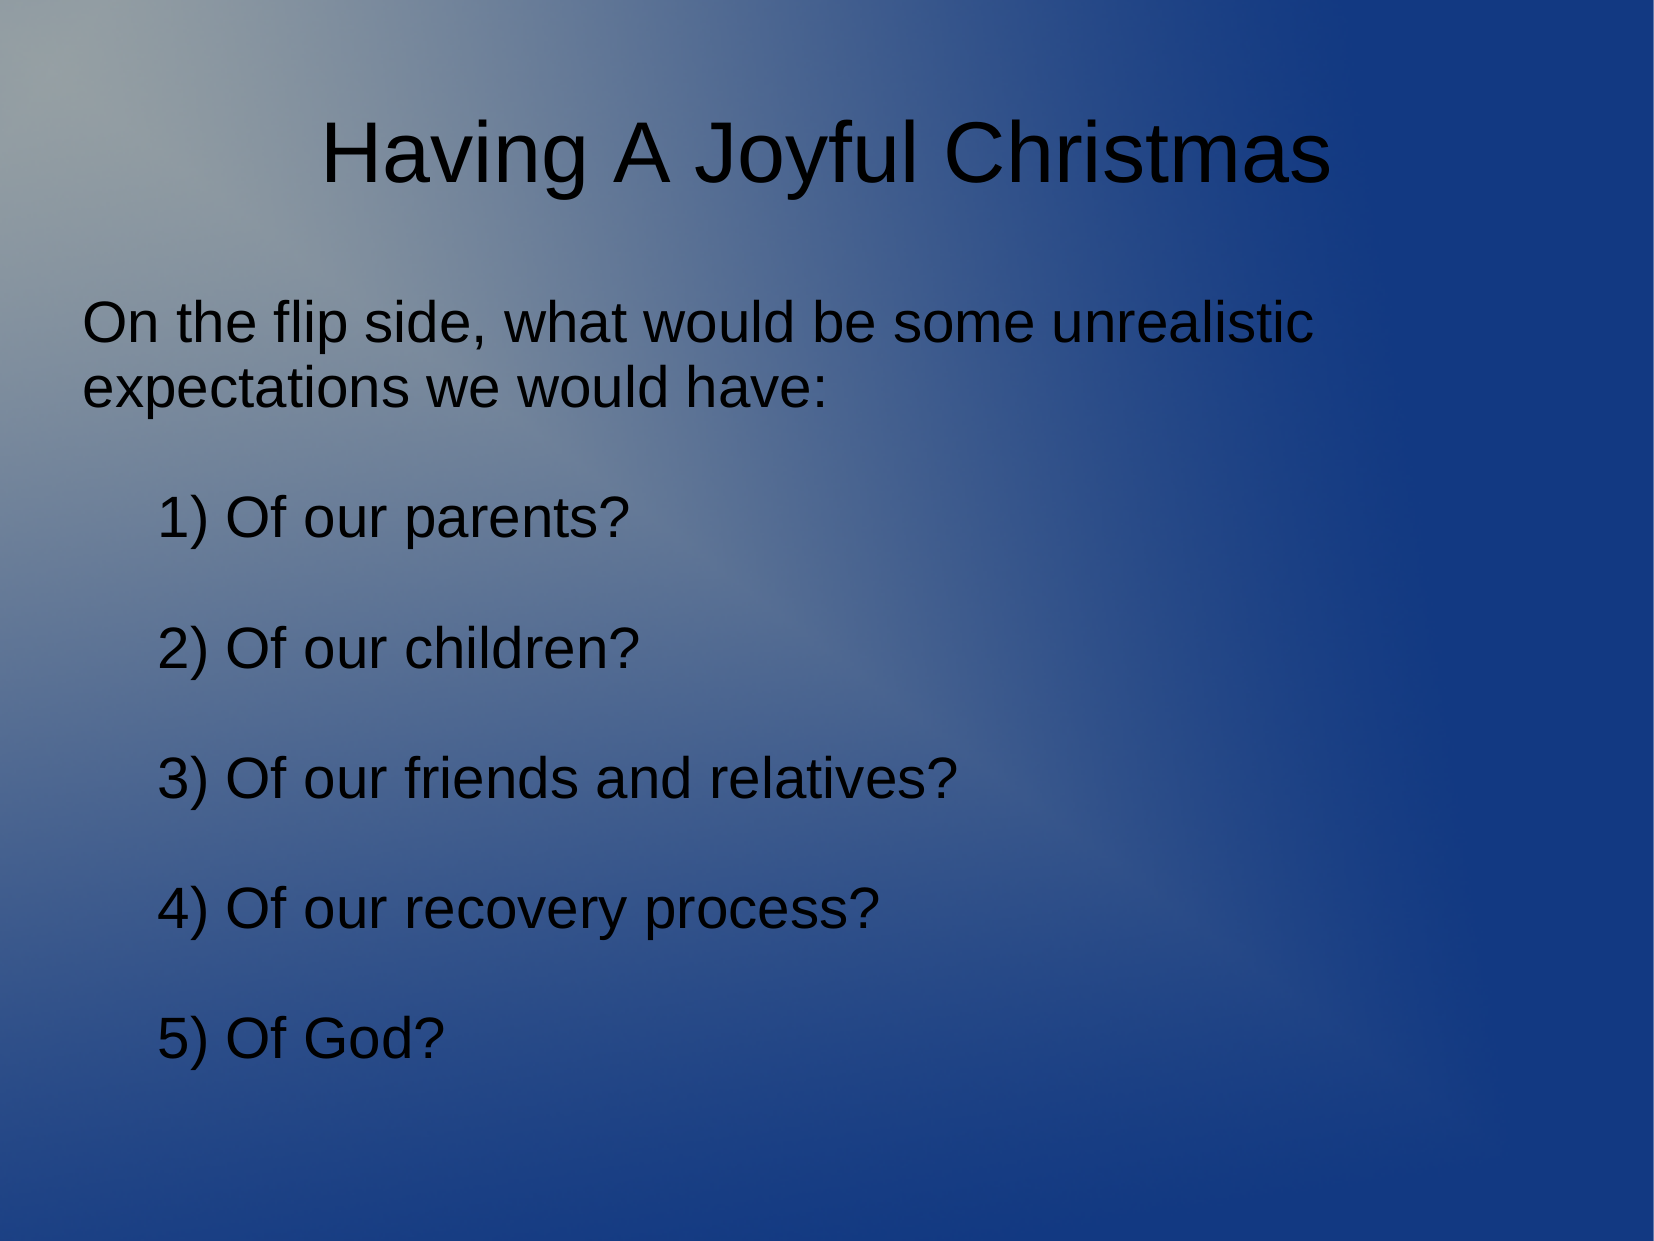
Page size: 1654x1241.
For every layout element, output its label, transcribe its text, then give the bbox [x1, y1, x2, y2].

title Having A Joyful Christmas [82, 49, 1571, 257]
picture [0, 0, 1654, 1241]
subtitle On the flip side, what would be some unrealistic expectations we would have: 1) Of our parents? 2) Of our children? 3) Of our friends and relatives? 4) Of our recovery process? 5) Of God? [82, 290, 1571, 1241]
